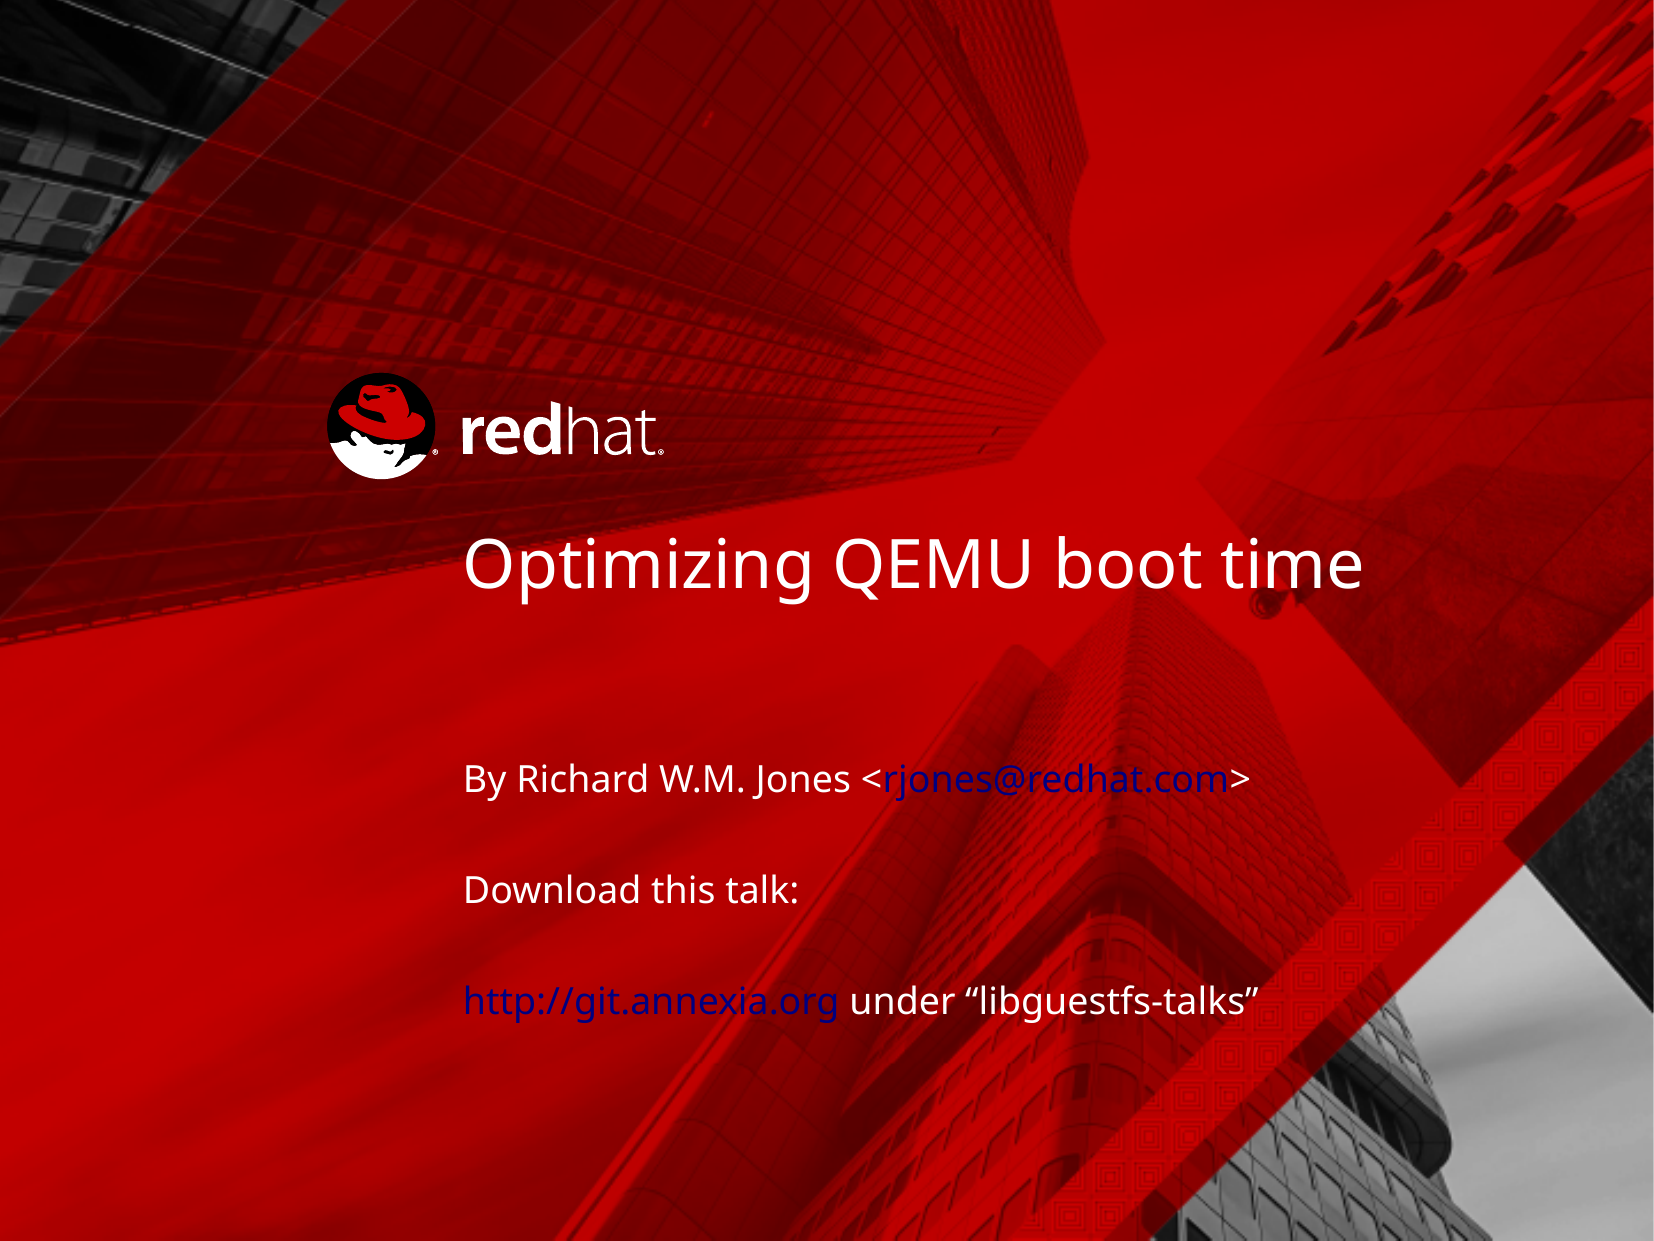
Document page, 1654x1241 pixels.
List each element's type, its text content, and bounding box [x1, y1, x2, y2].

title Optimizing QEMU boot time [462, 515, 1522, 723]
picture [0, 0, 1654, 1241]
subtitle By Richard W.M. Jones <rjones@redhat.com> Download this talk: http://git.annexia.org under “libguestfs-talks” [462, 752, 1522, 1141]
